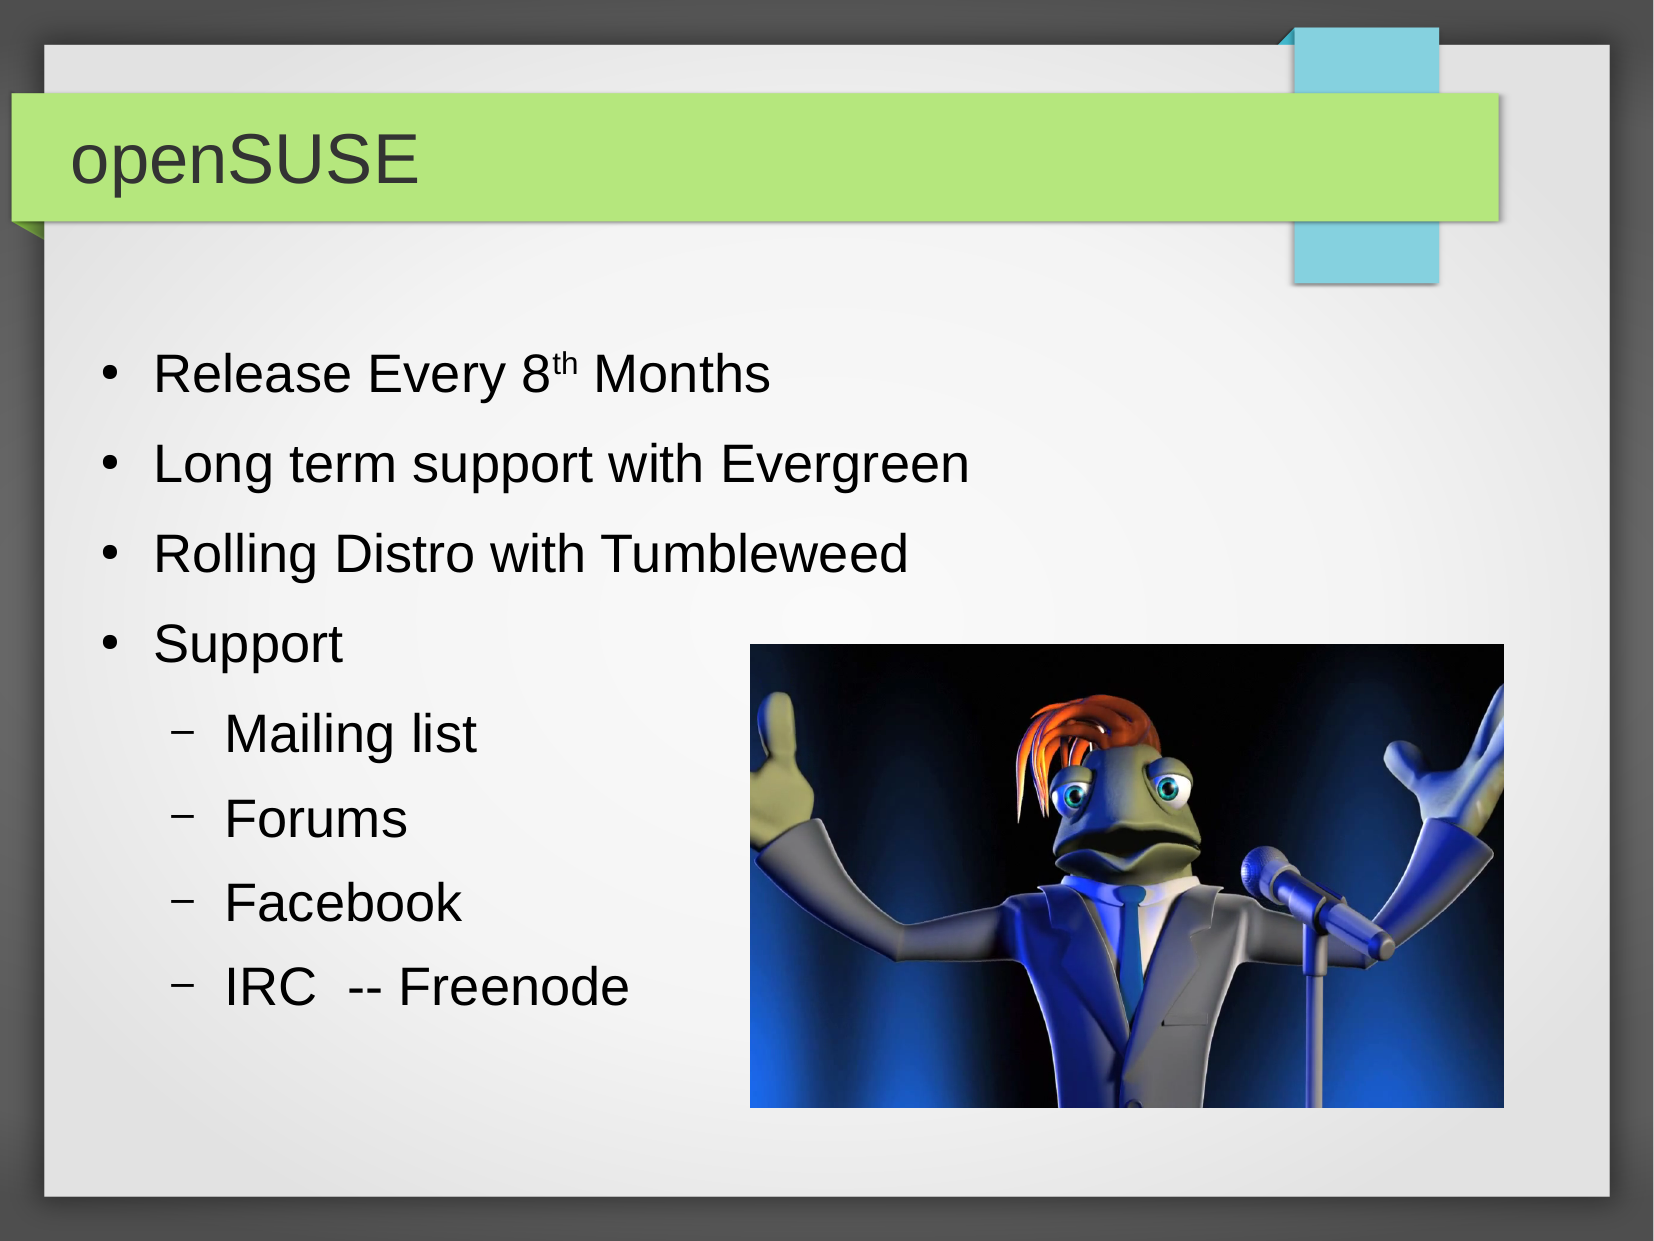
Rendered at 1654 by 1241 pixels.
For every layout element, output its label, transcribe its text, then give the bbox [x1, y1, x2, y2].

list Release Every 8th Months Long term support with Evergreen Rolling Distro with Tumbleweed Support Mailing list Forums Facebook IRC -- Freenode [82, 343, 1538, 1063]
picture [0, 0, 1654, 1241]
title openSUSE [70, 106, 1229, 213]
